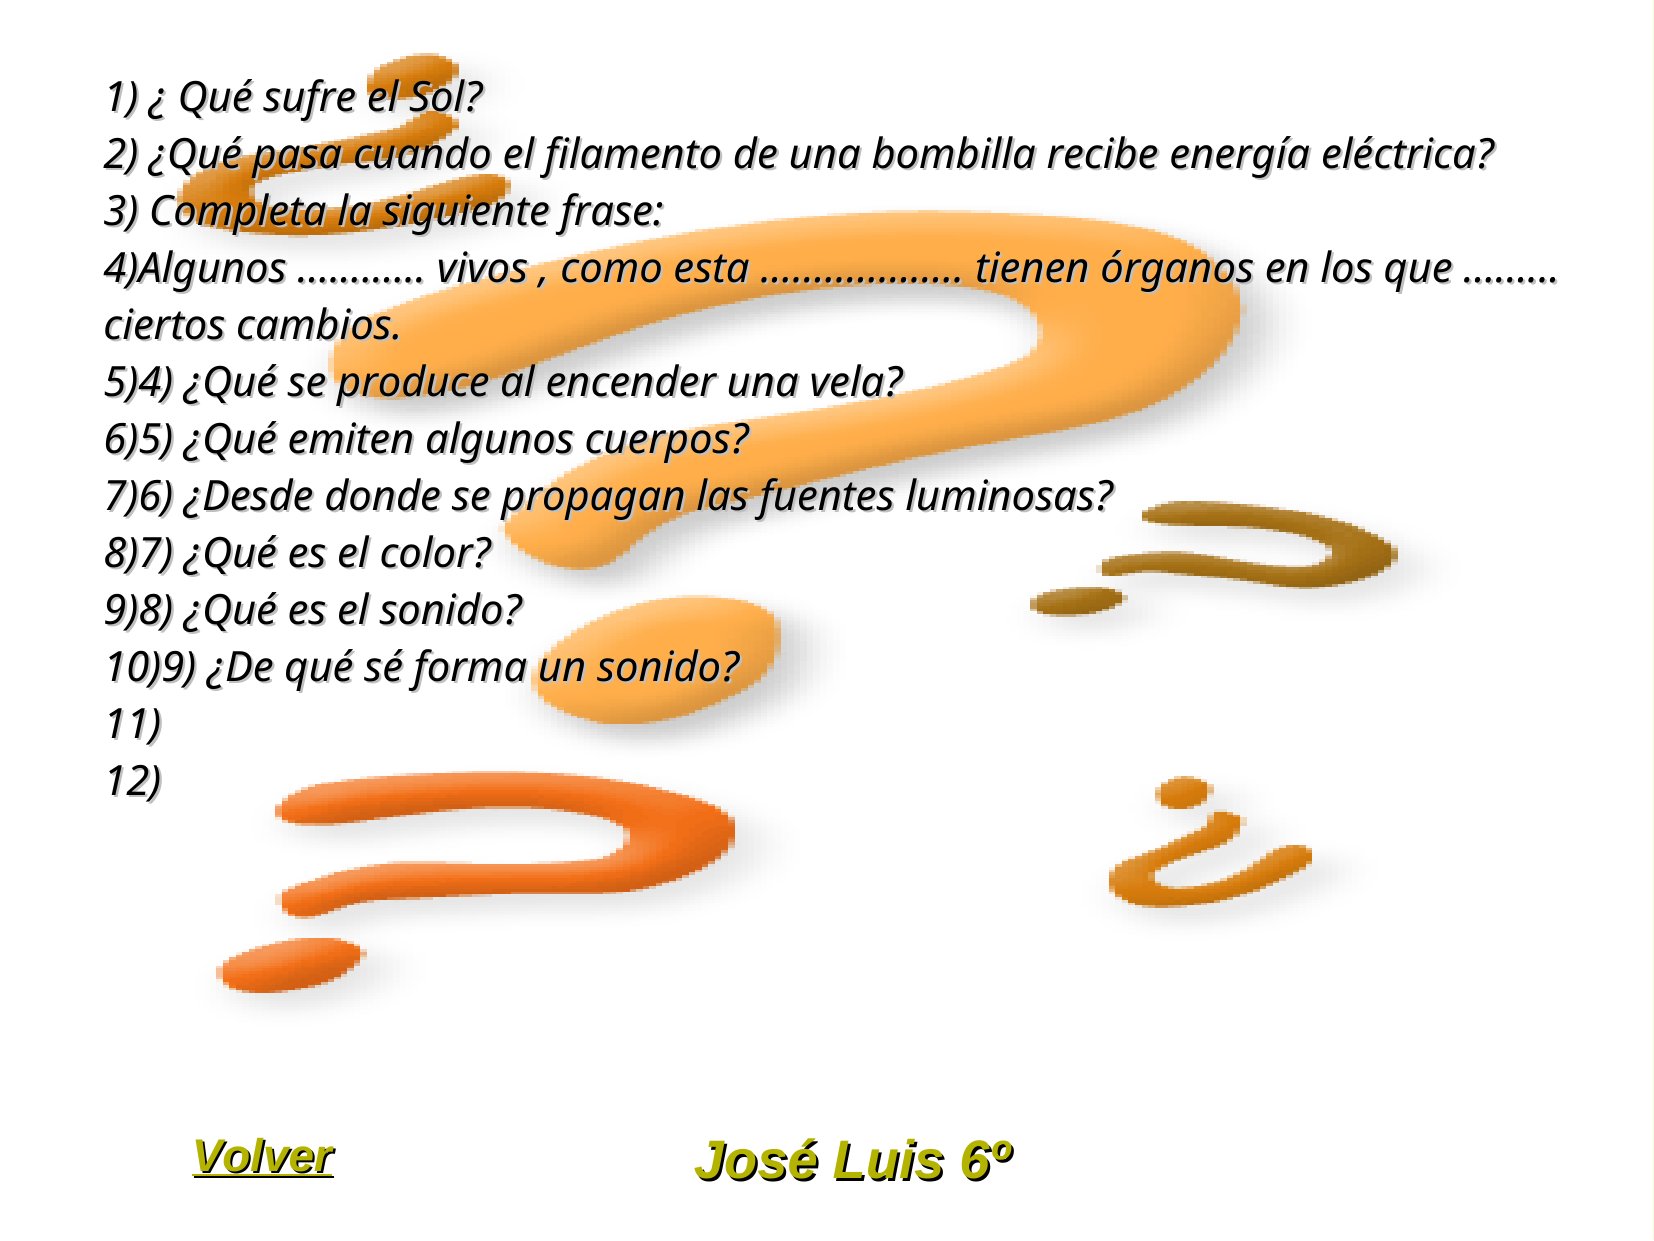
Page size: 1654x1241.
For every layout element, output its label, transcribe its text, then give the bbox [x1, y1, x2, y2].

text_box ¿ Qué sufre el Sol? ¿Qué pasa cuando el filamento de una bombilla recibe energía eléctrica? Completa la siguiente frase: Algunos ............ vivos , como esta ................... tienen órganos en los que ......... ciertos cambios. 4) ¿Qué se produce al encender una vela? 5) ¿Qué emiten algunos cuerpos? 6) ¿Desde donde se propagan las fuentes luminosas? 7) ¿Qué es el color? 8) ¿Qué es el sonido? 9) ¿De qué sé forma un sonido? [88, 59, 1625, 831]
text_box Volver [177, 1122, 473, 1189]
text_box José Luis 6º [679, 1122, 1270, 1198]
picture [0, 0, 1654, 1241]
